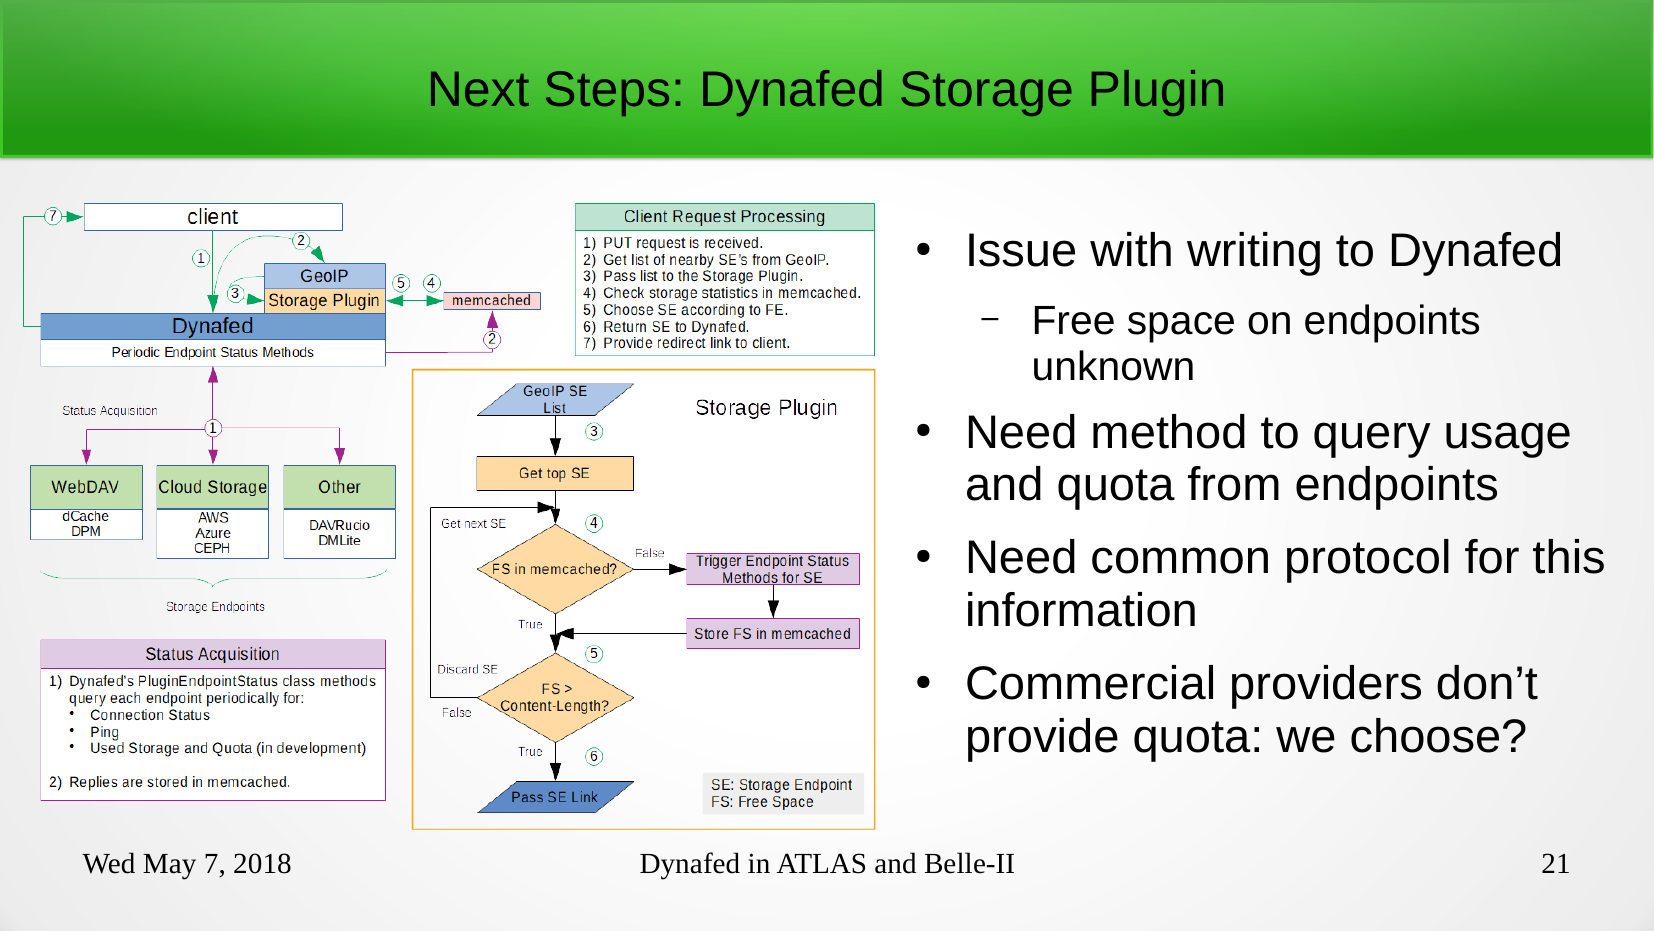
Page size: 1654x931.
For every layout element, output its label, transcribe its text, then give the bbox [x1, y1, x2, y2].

list Issue with writing to Dynafed Free space on endpoints unknown Need method to query usage and quota from endpoints Need common protocol for this information Commercial providers don’t provide quota: we choose? [898, 224, 1625, 764]
picture [2, 171, 896, 863]
title Next Steps: Dynafed Storage Plugin [82, 35, 1571, 142]
